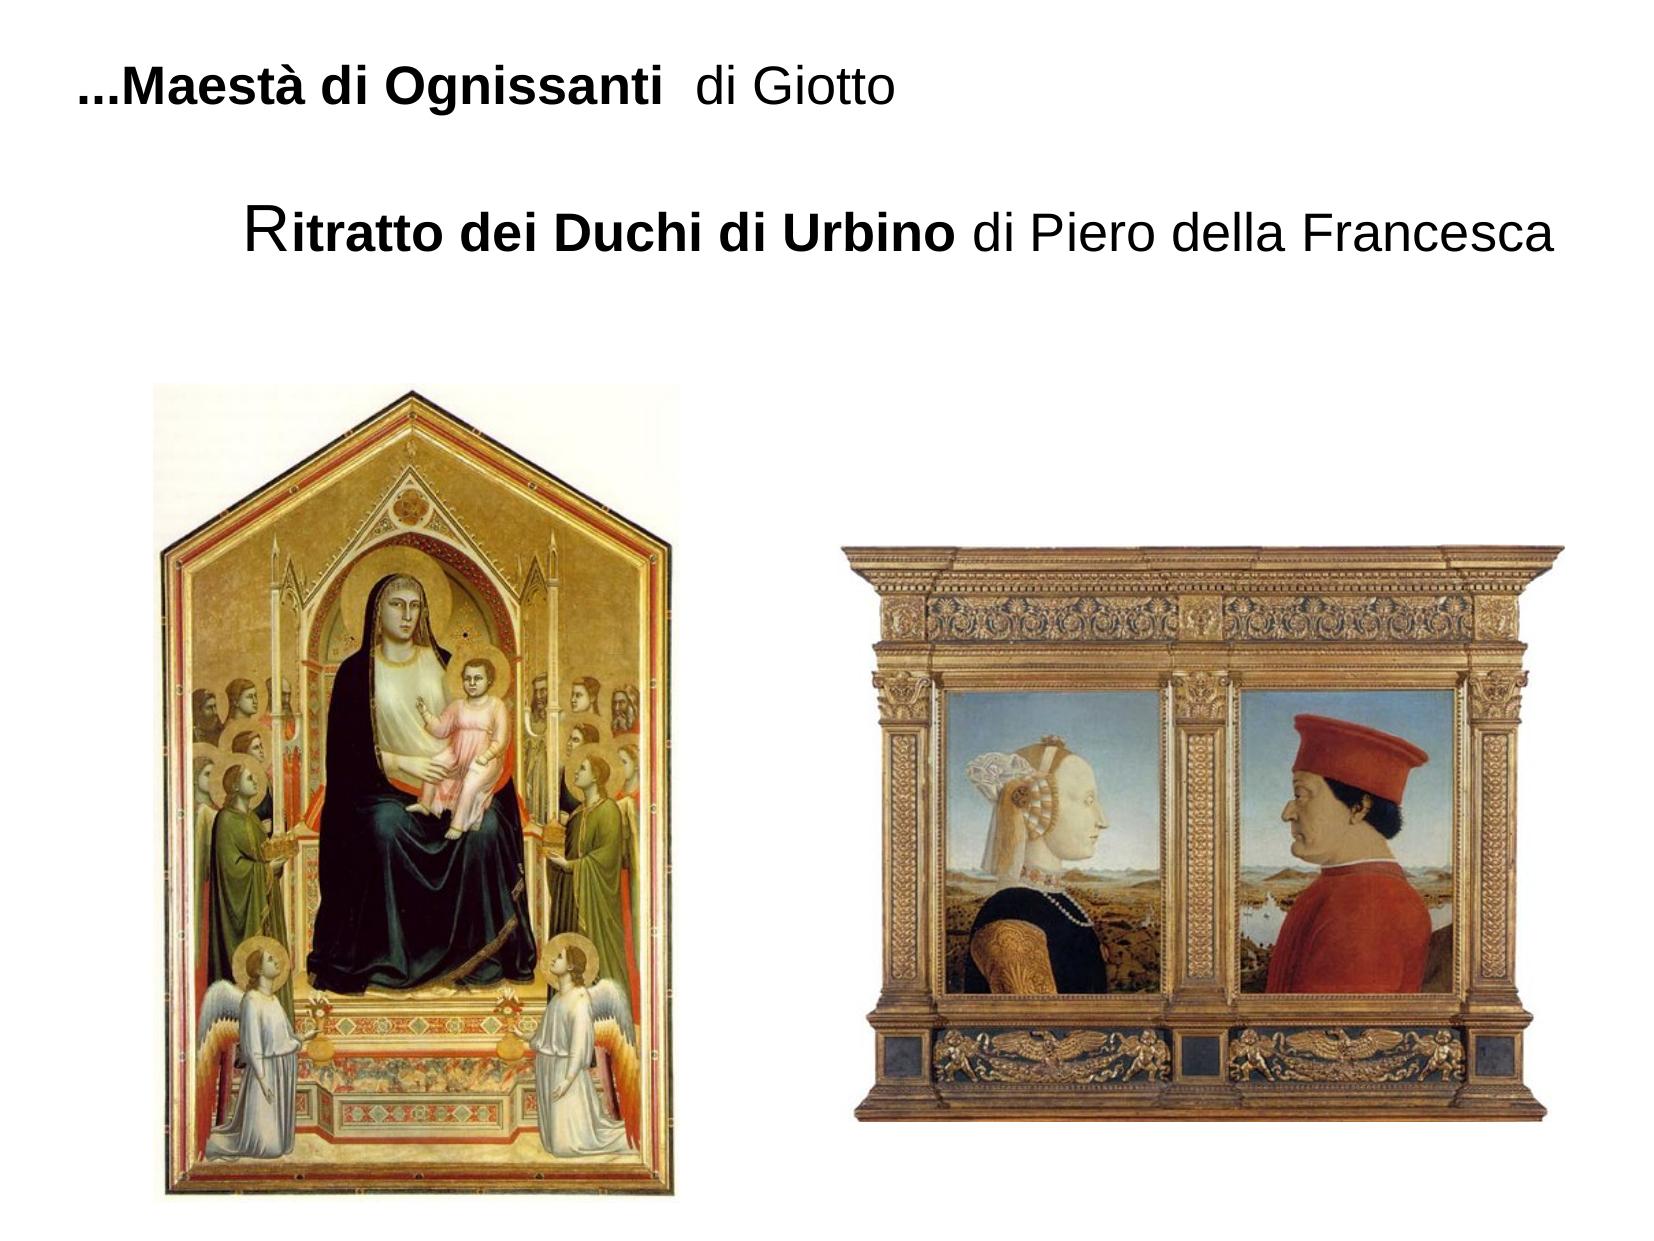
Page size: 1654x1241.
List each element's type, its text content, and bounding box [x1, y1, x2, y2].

picture [153, 383, 680, 1203]
title ...Maestà di Ognissanti di Giotto Ritratto dei Duchi di Urbino di Piero della Francesca [76, 54, 1565, 267]
picture [838, 544, 1565, 1123]
